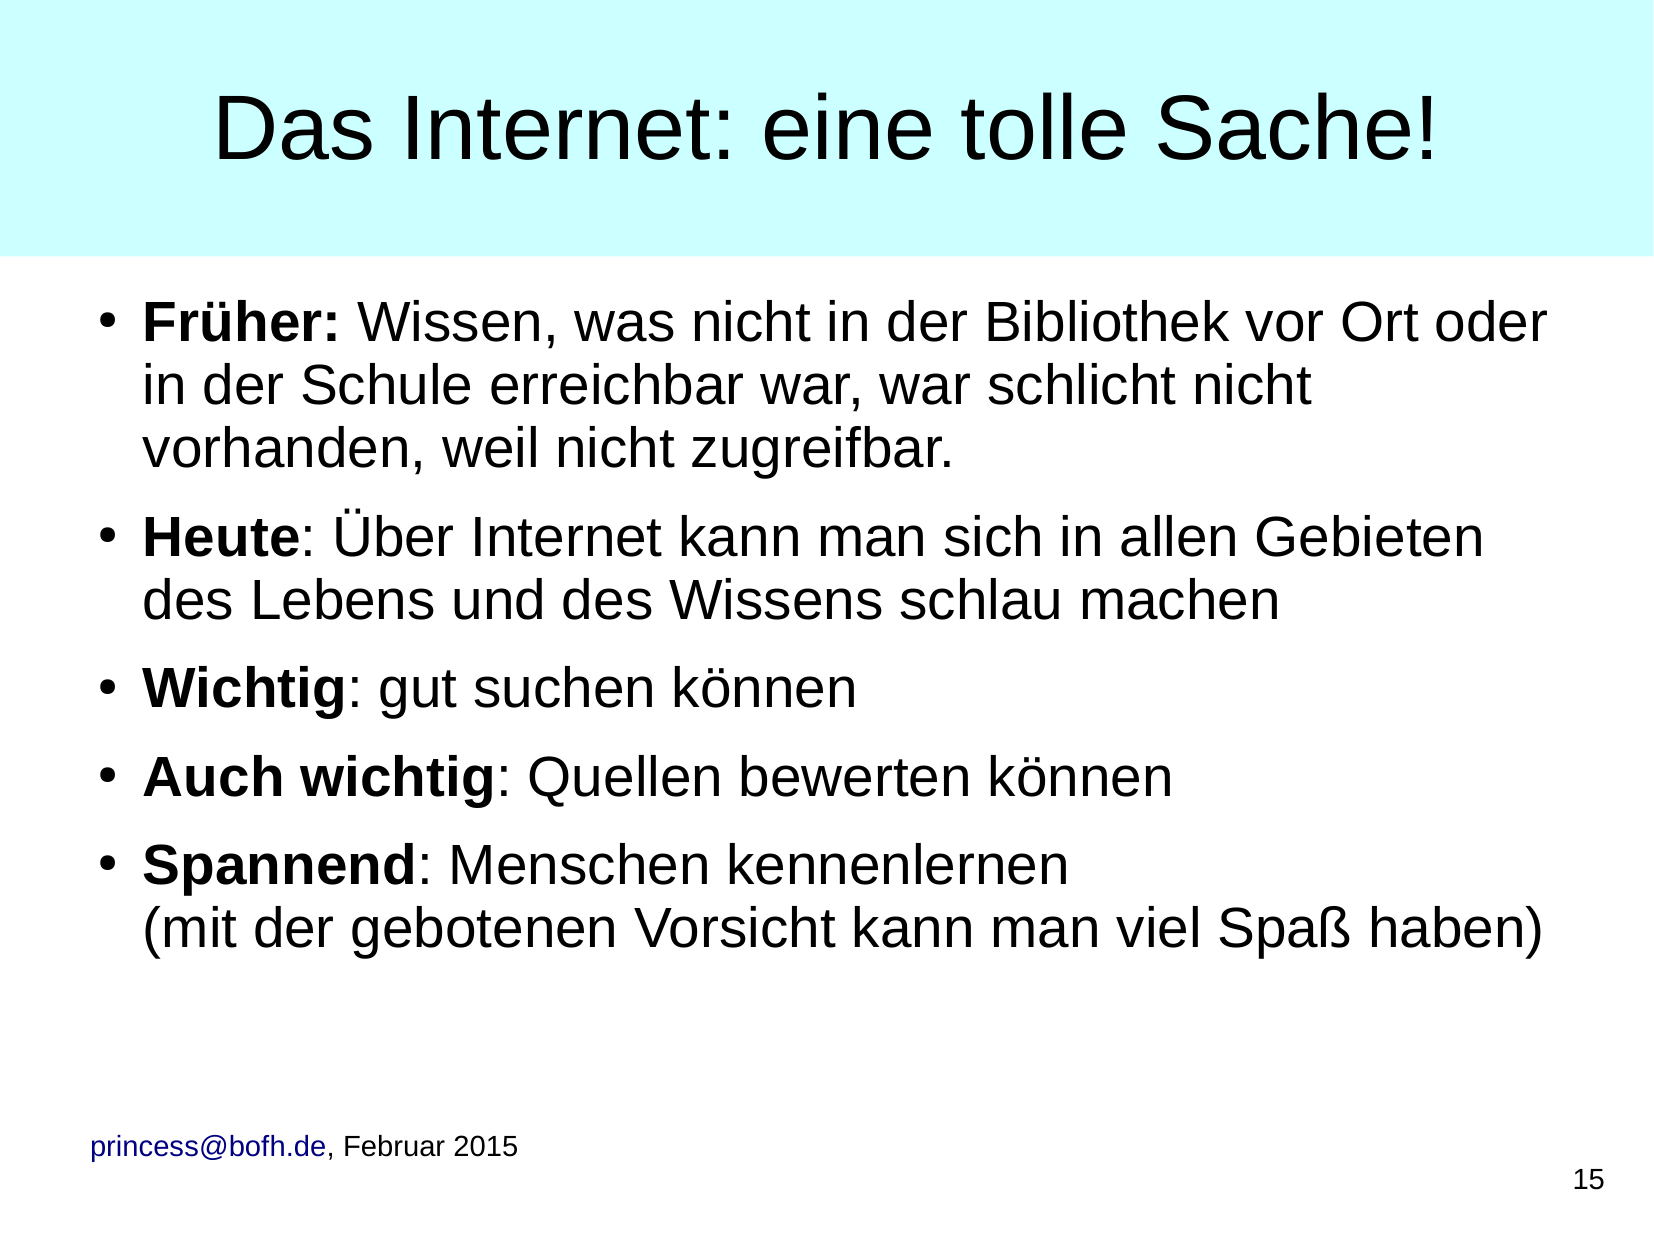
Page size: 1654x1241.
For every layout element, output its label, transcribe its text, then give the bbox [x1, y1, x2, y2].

title Das Internet: eine tolle Sache! [0, 0, 1654, 257]
list Früher: Wissen, was nicht in der Bibliothek vor Ort oder in der Schule erreichbar war, war schlicht nicht vorhanden, weil nicht zugreifbar. Heute: Über Internet kann man sich in allen Gebieten des Lebens und des Wissens schlau machen Wichtig: gut suchen können Auch wichtig: Quellen bewerten können Spannend: Menschen kennenlernen (mit der gebotenen Vorsicht kann man viel Spaß haben) [82, 290, 1571, 1010]
